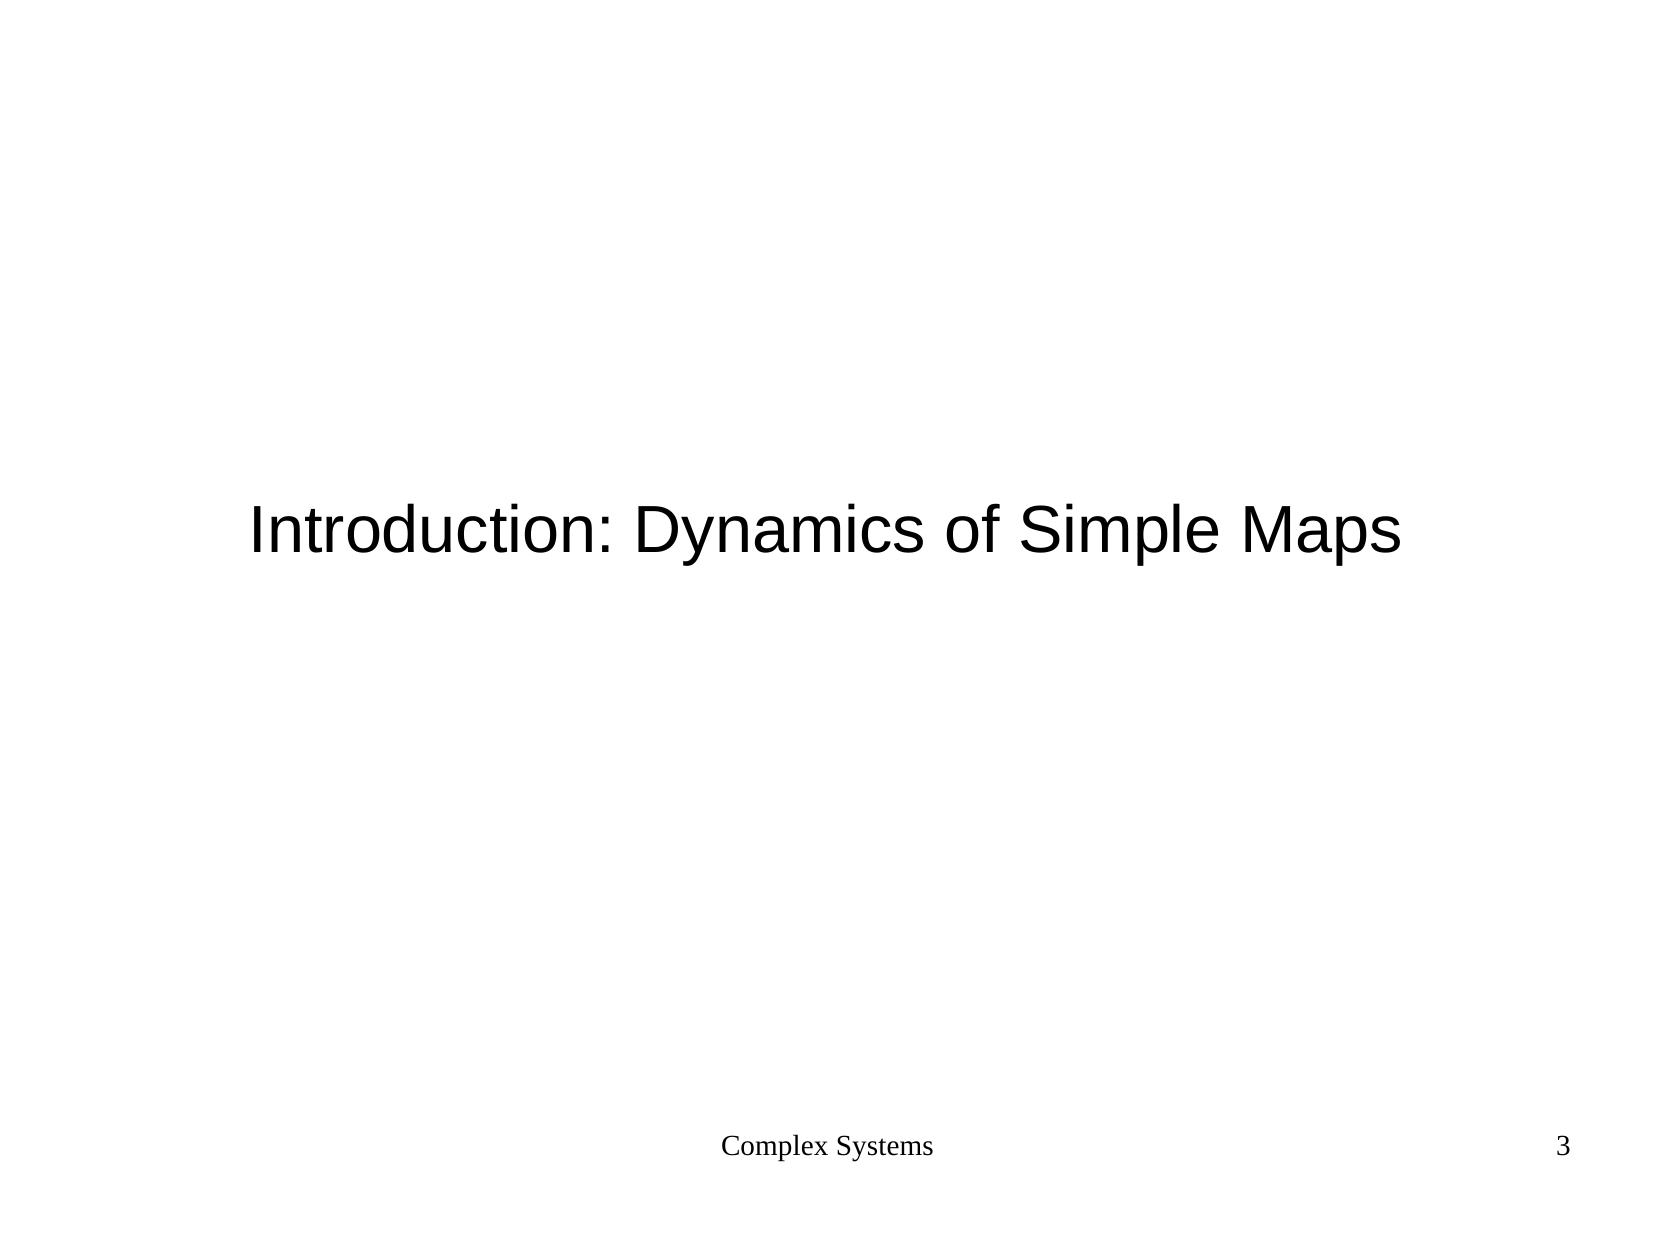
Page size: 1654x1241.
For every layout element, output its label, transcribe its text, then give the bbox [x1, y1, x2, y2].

subtitle Introduction: Dynamics of Simple Maps [82, 49, 1571, 1109]
